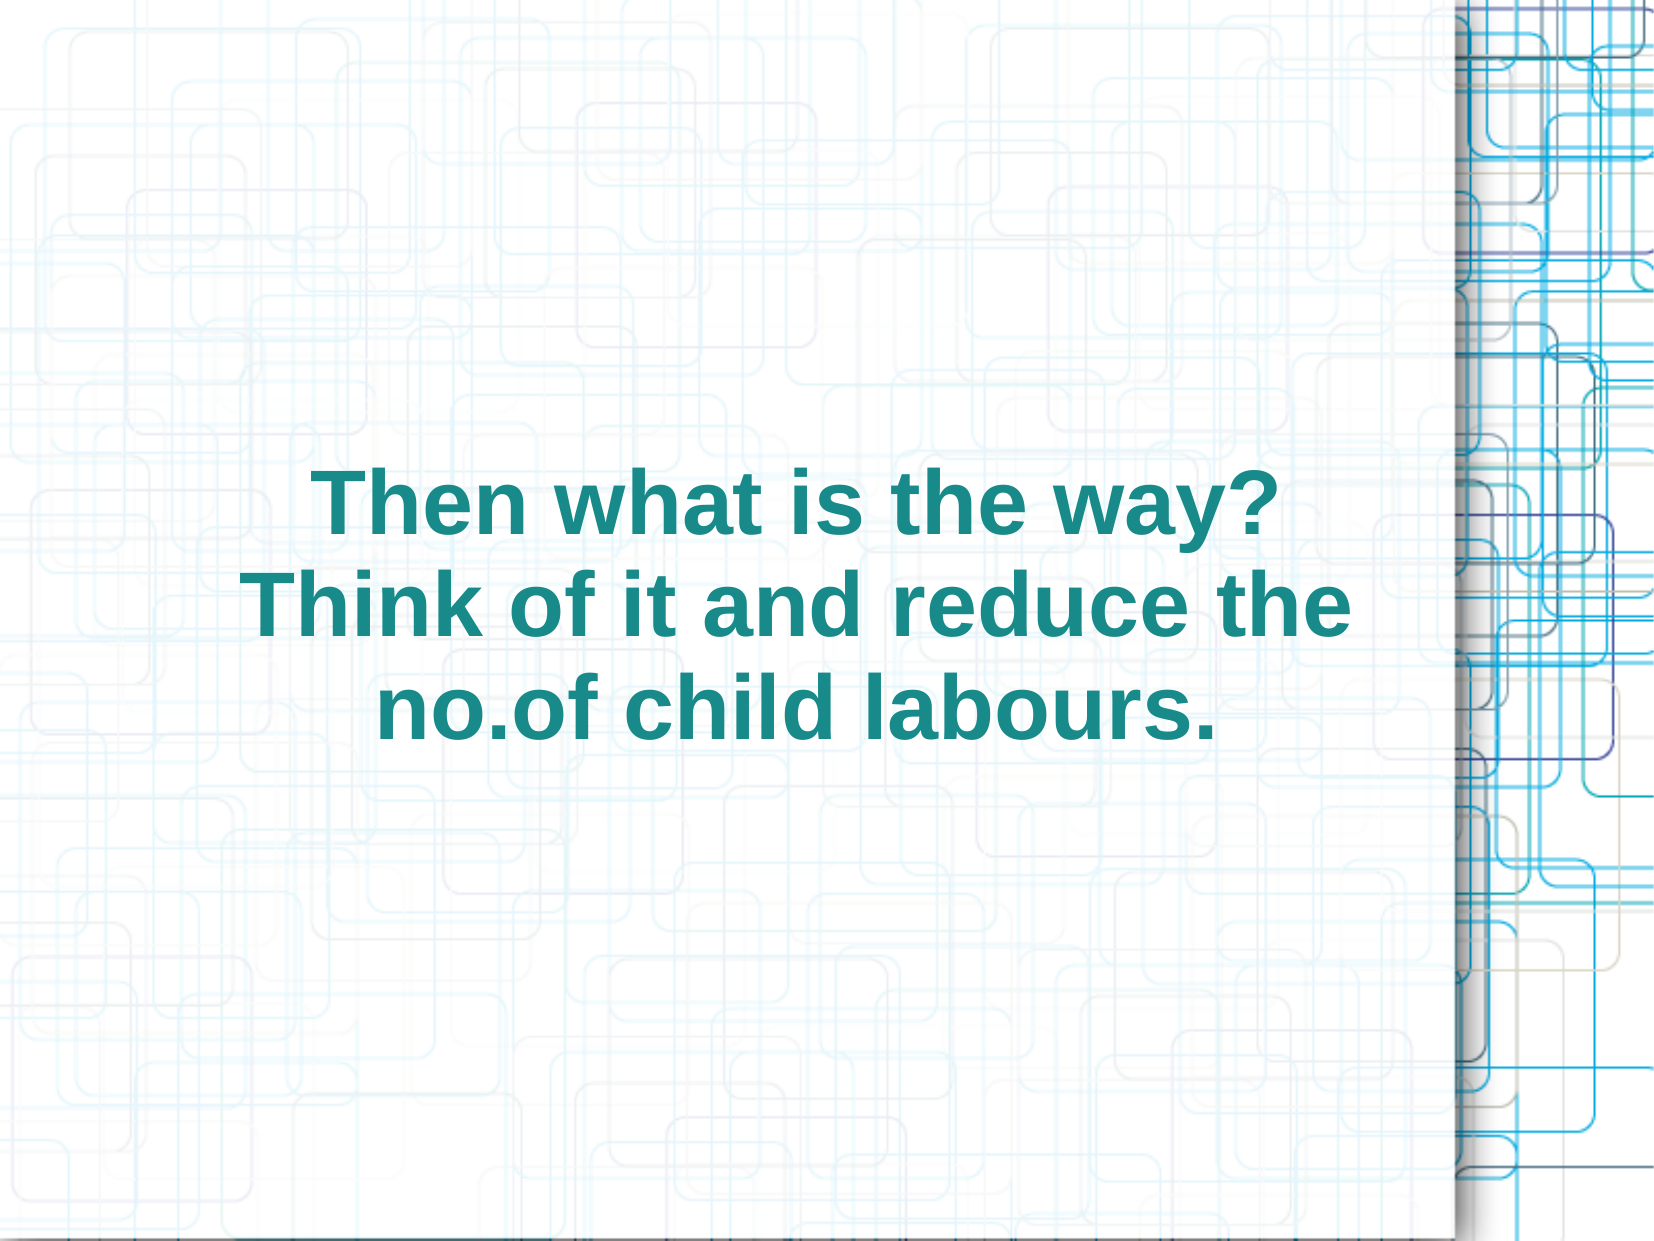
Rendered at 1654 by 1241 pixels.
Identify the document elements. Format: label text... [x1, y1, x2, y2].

picture [0, 0, 1654, 1241]
title Then what is the way? Think of it and reduce the no.of child labours. [118, 451, 1477, 759]
